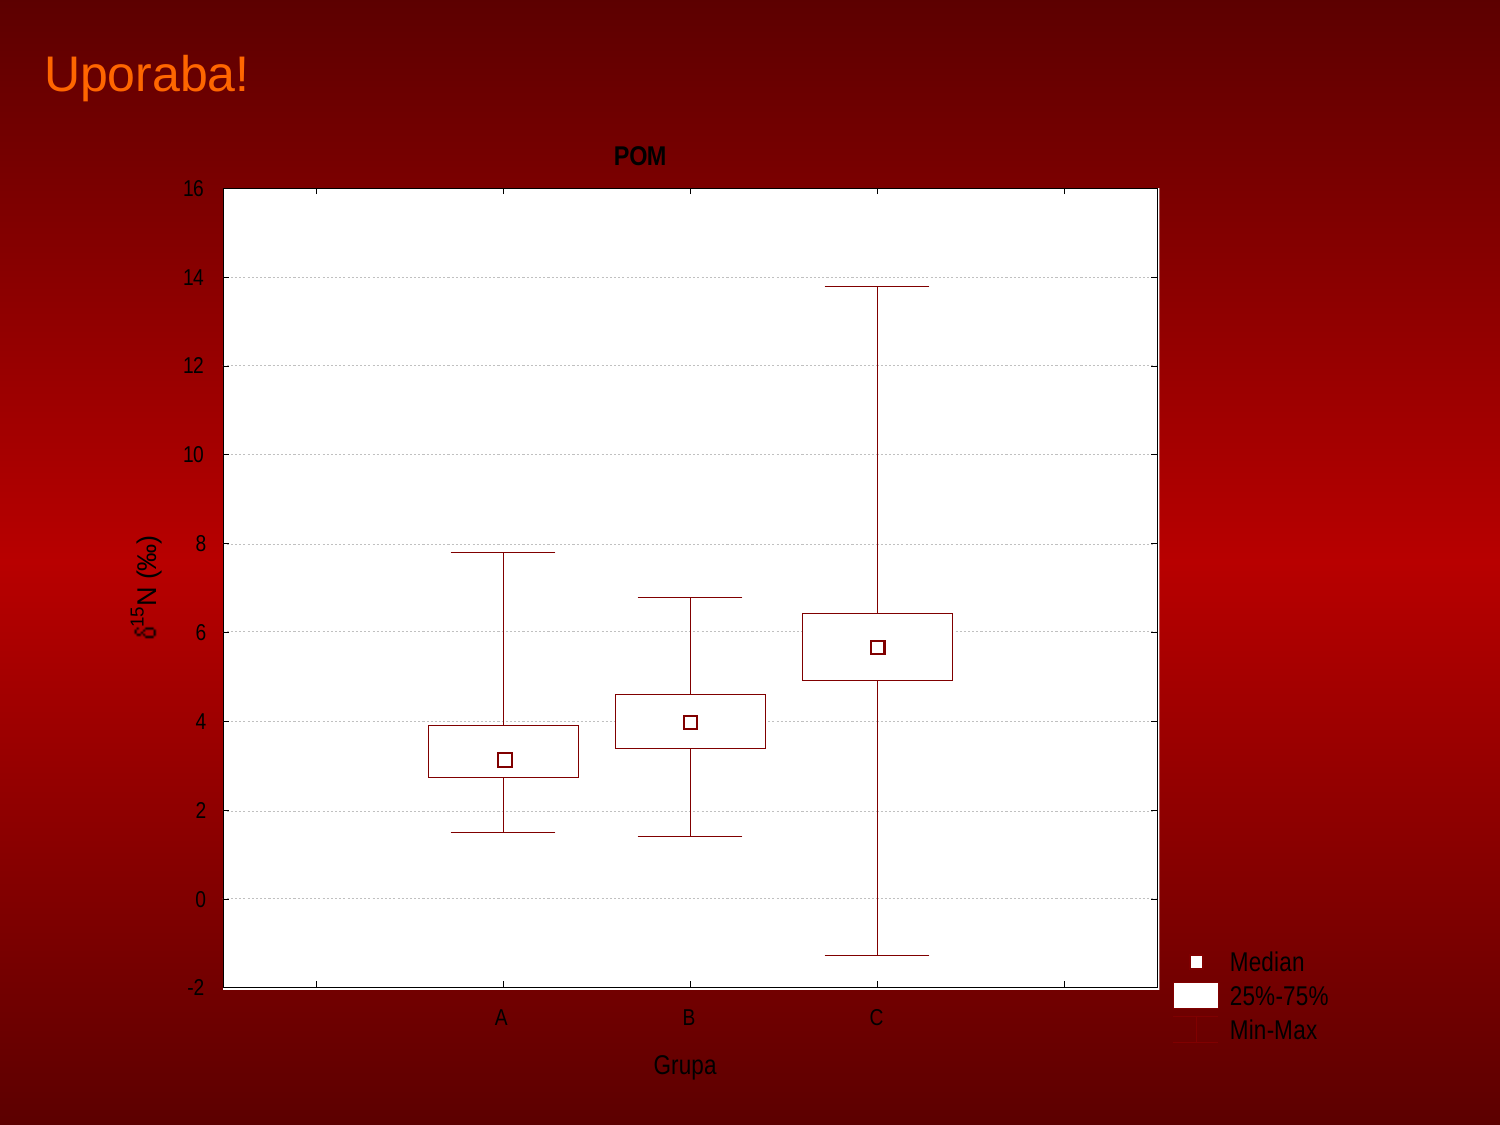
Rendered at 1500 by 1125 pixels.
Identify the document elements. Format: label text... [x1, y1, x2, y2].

title Uporaba! [29, 31, 1380, 112]
picture [112, 119, 1412, 1094]
